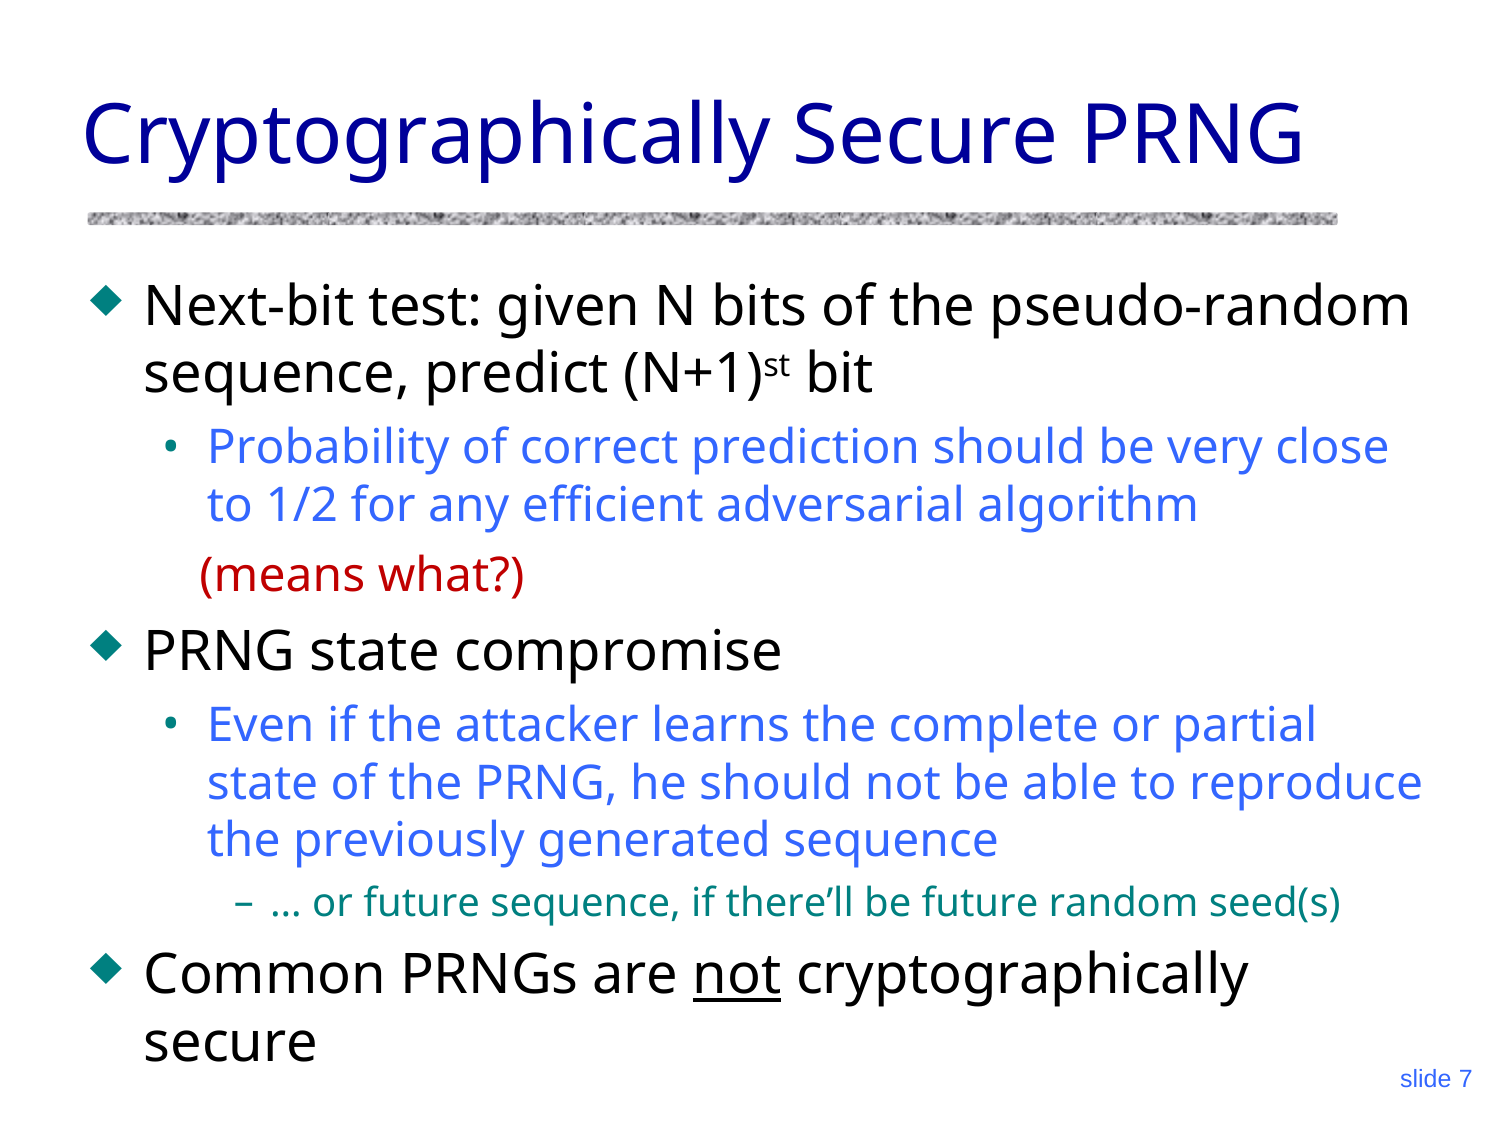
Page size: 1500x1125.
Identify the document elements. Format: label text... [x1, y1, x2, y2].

list Next-bit test: given N bits of the pseudo-random sequence, predict (N+1)st bit Probability of correct prediction should be very close to 1/2 for any efficient adversarial algorithm (means what?) PRNG state compromise Even if the attacker learns the complete or partial state of the PRNG, he should not be able to reproduce the previously generated sequence … or future sequence, if there’ll be future random seed(s) Common PRNGs are not cryptographically secure [74, 262, 1450, 1088]
text_box slide <number> [1174, 1025, 1488, 1101]
picture [87, 212, 1338, 226]
title Cryptographically Secure PRNG [66, 37, 1342, 188]
